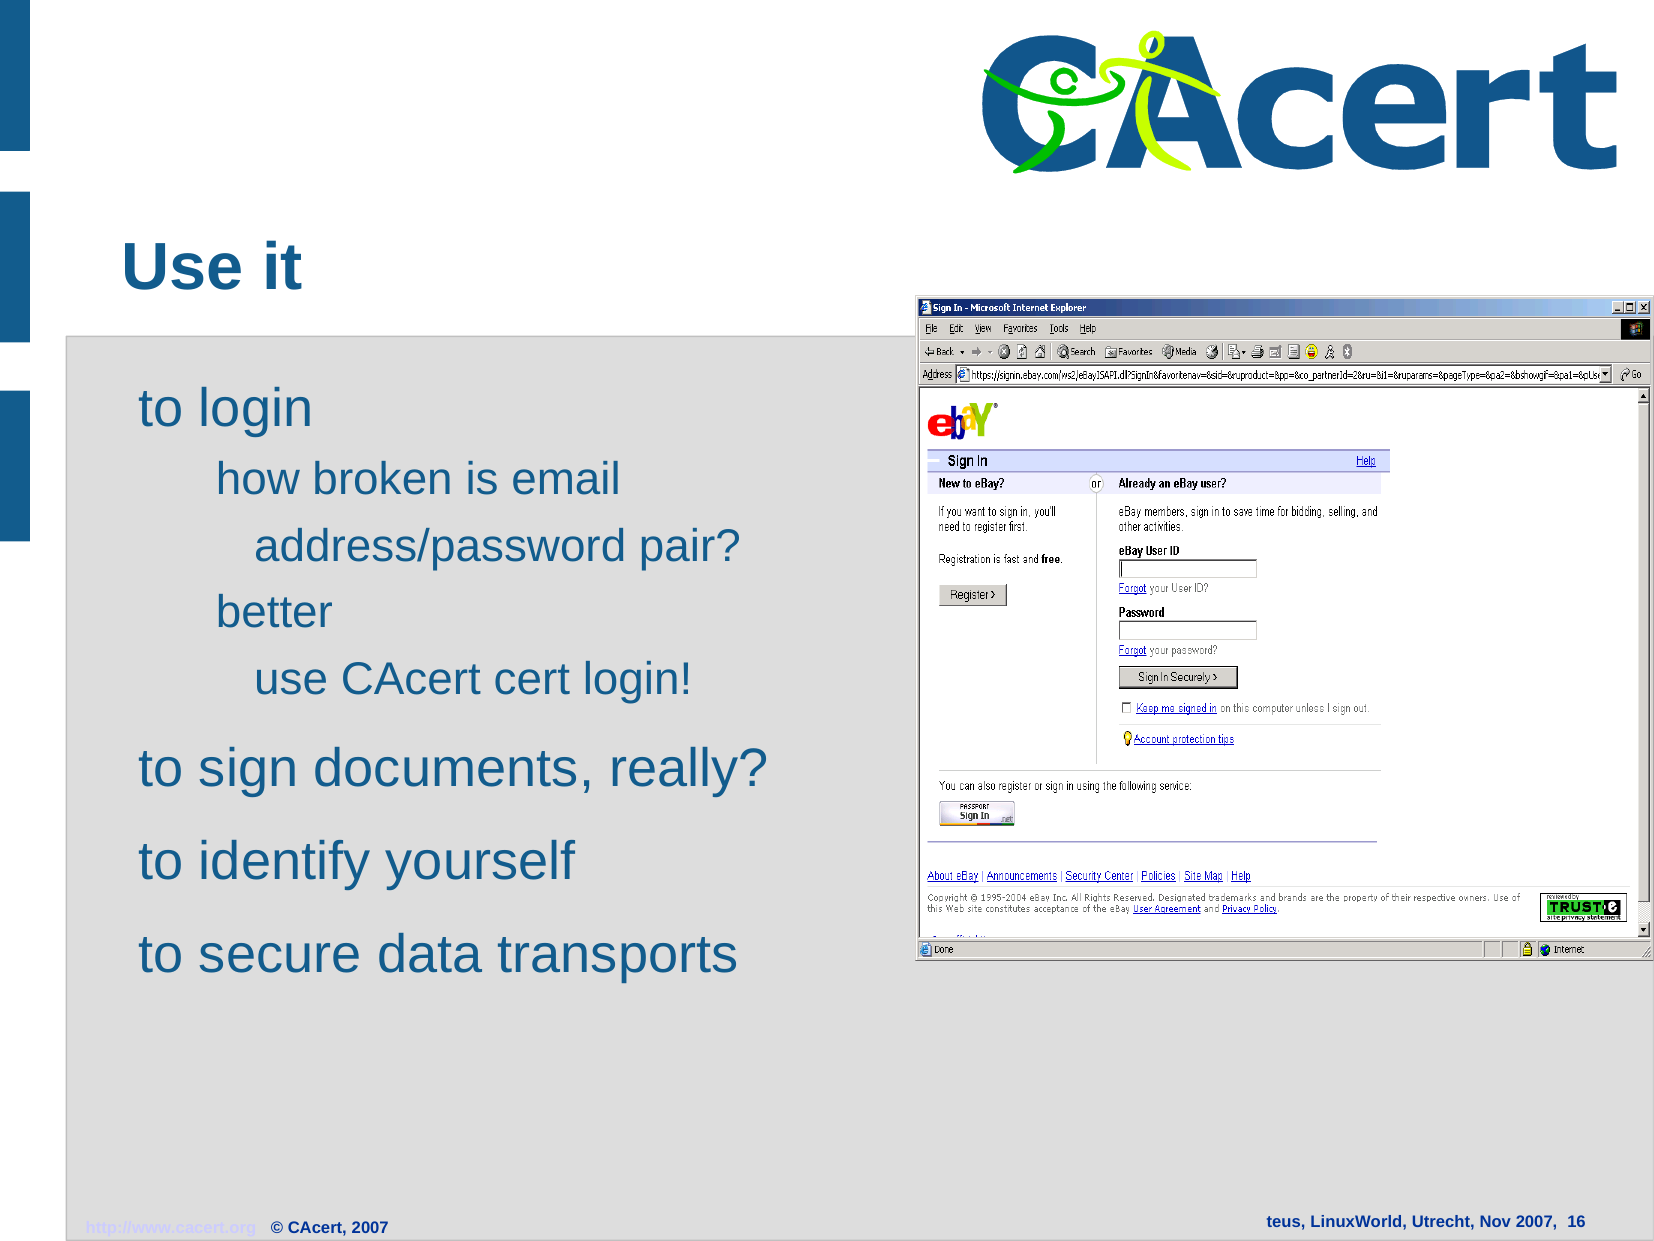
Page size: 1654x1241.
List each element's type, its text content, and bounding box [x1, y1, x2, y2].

title Use it [121, 184, 1534, 309]
picture [915, 295, 1654, 961]
list to login how broken is email address/password pair? better use CAcert cert login! to sign documents, really? to identify yourself to secure data transports [121, 344, 1534, 1207]
